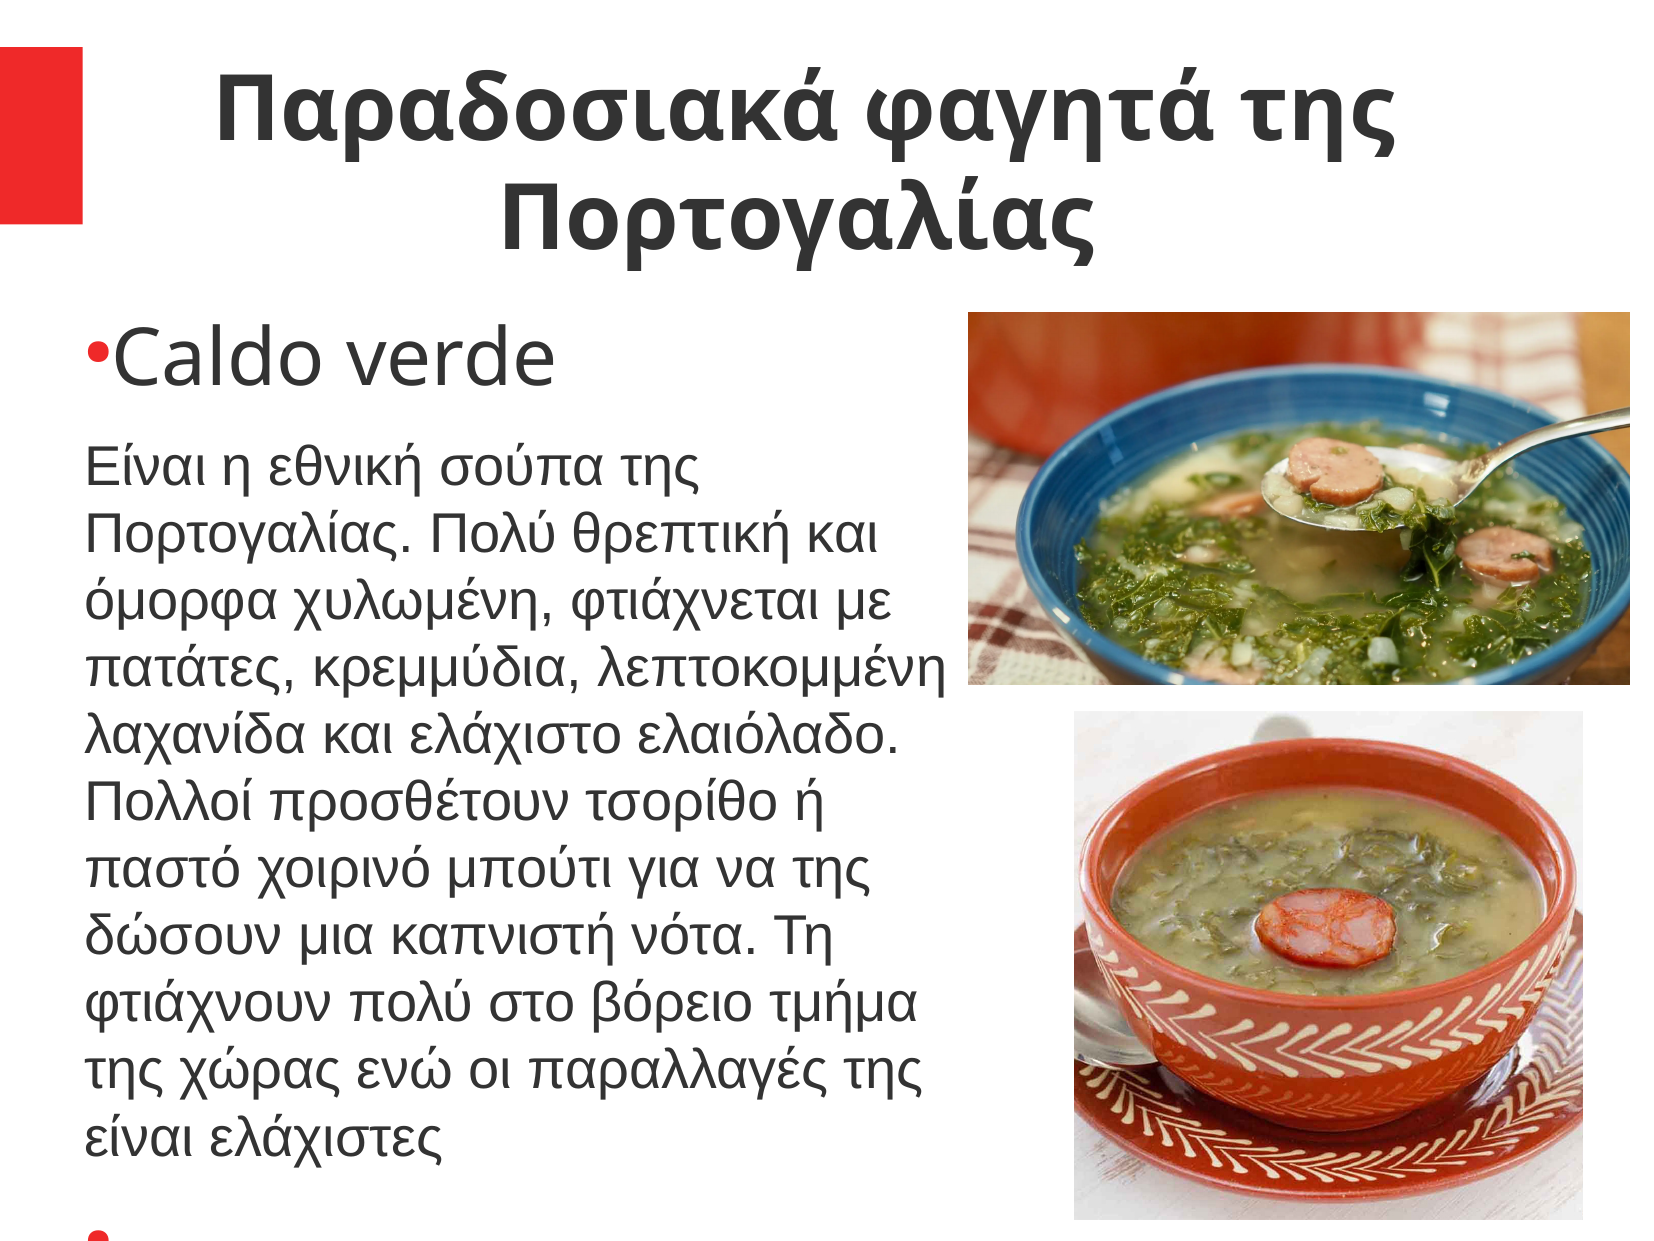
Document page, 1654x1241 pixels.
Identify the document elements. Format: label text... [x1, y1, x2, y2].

picture [1074, 711, 1583, 1220]
picture [968, 312, 1630, 686]
title Παραδοσιακά φαγητά της Πορτογαλίας [212, 33, 1654, 284]
list Caldo verde Είναι η εθνική σούπα της Πορτογαλίας. Πολύ θρεπτική και όμορφα χυλωμένη, φτιάχνεται με πατάτες, κρεμμύδια, λεπτοκομμένη λαχανίδα και ελάχιστο ελαιόλαδο. Πολλοί προσθέτουν τσορίθο ή παστό χοιρινό μπούτι για να της δώσουν μια καπνιστή νότα. Τη φτιάχνουν πολύ στο βόρειο τμήμα της χώρας ενώ οι παραλλαγές της είναι ελάχιστες [84, 305, 957, 1216]
